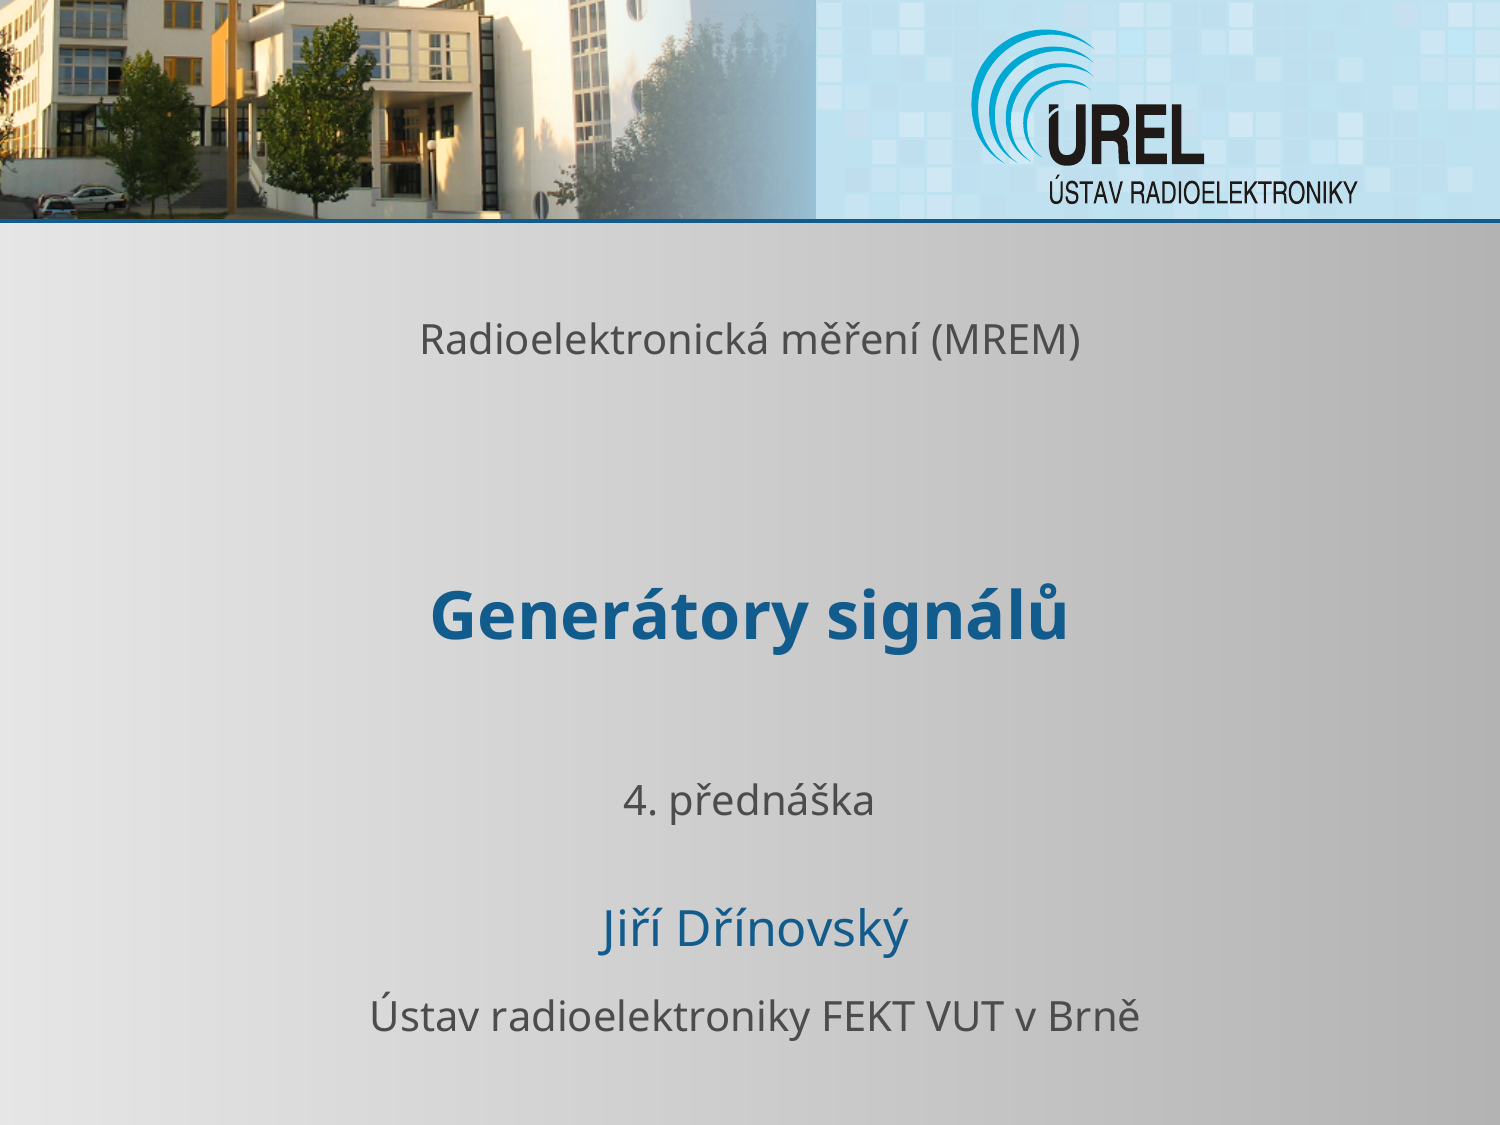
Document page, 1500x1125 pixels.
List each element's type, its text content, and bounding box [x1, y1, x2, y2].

picture [478, 223, 1500, 715]
text_box Generátory signálů [64, 561, 478, 668]
picture [0, 0, 531, 219]
picture [971, 29, 1034, 91]
picture [971, 29, 1358, 219]
text_box Jiří Dřínovský Ústav radioelektroniky FEKT VUT v Brně [289, 884, 1223, 1052]
text_box Radioelektronická měření (MREM) [106, 280, 478, 398]
text_box 4. přednáška [105, 741, 1394, 858]
text_box [531, 0, 1500, 219]
